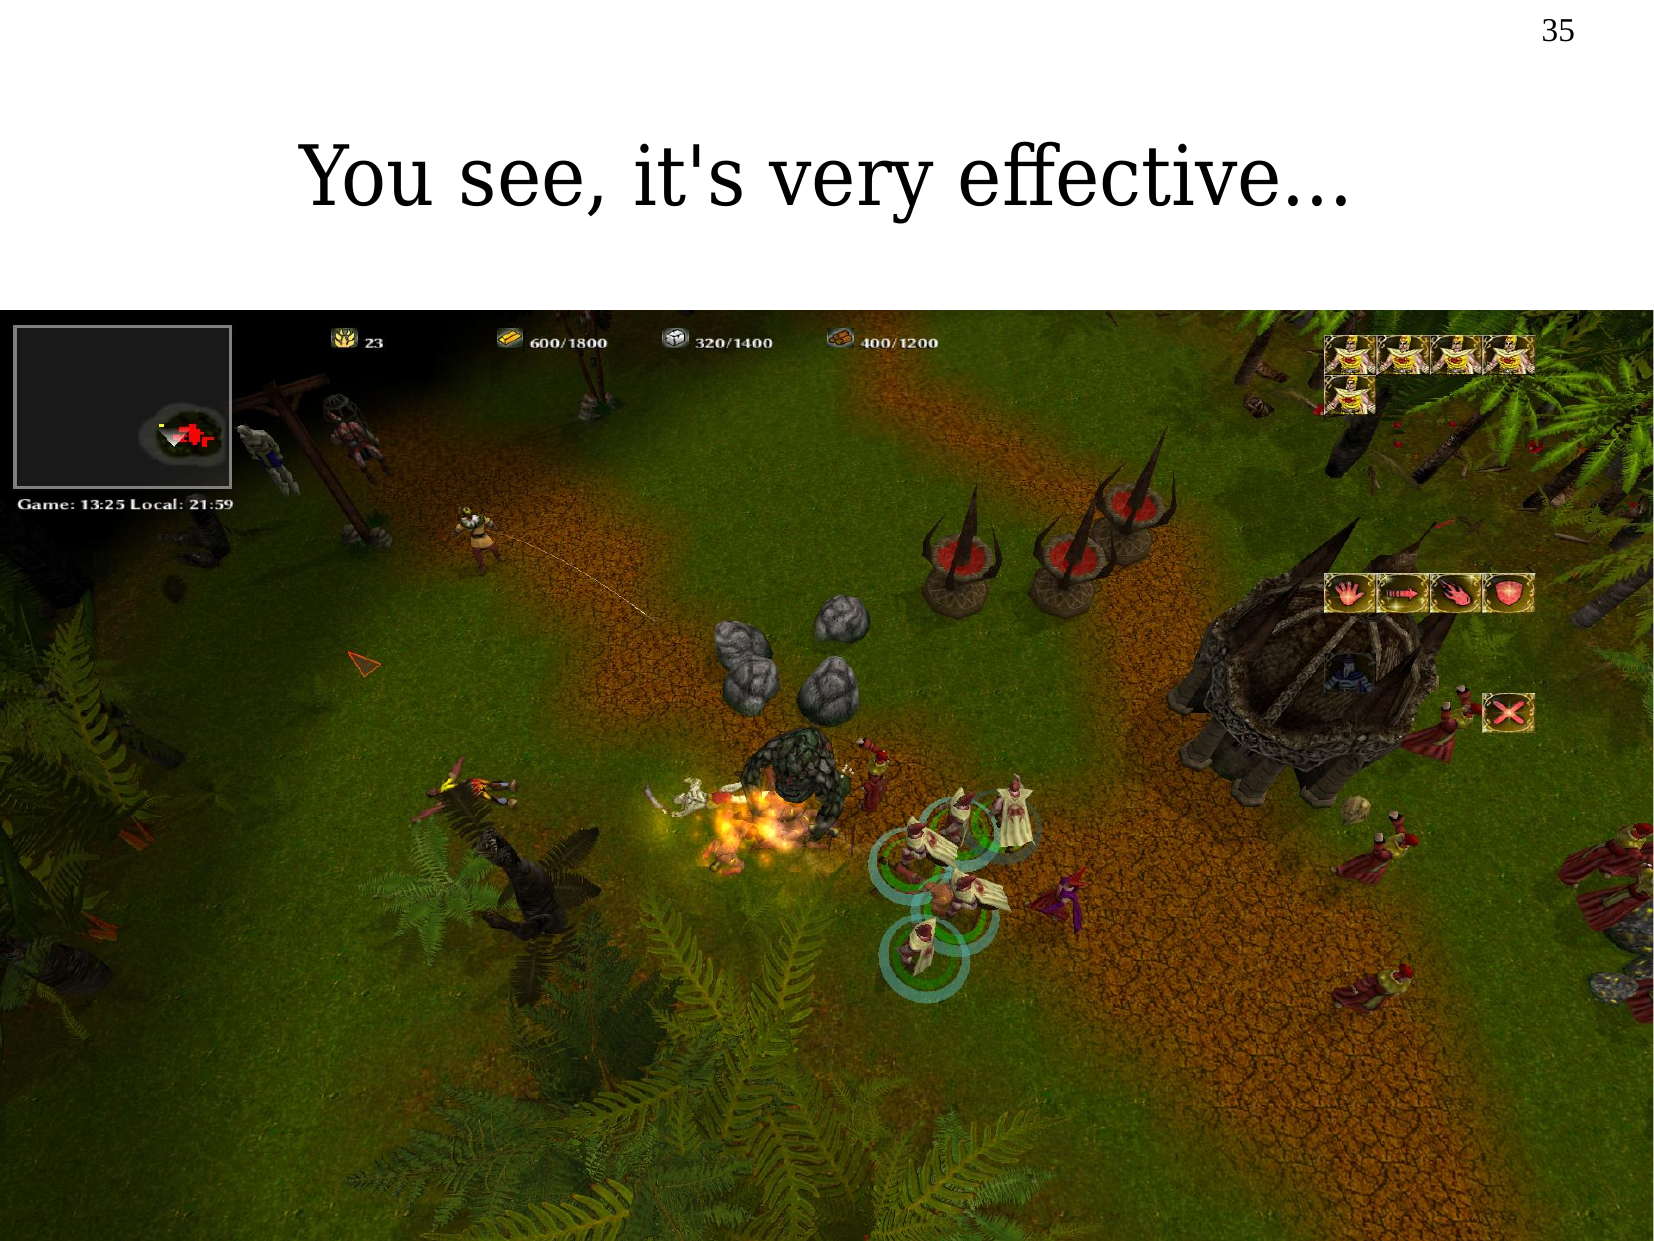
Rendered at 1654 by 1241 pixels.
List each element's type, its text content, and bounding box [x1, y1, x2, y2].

title You see, it's very effective... [82, 49, 1571, 257]
picture [0, 310, 1654, 1241]
